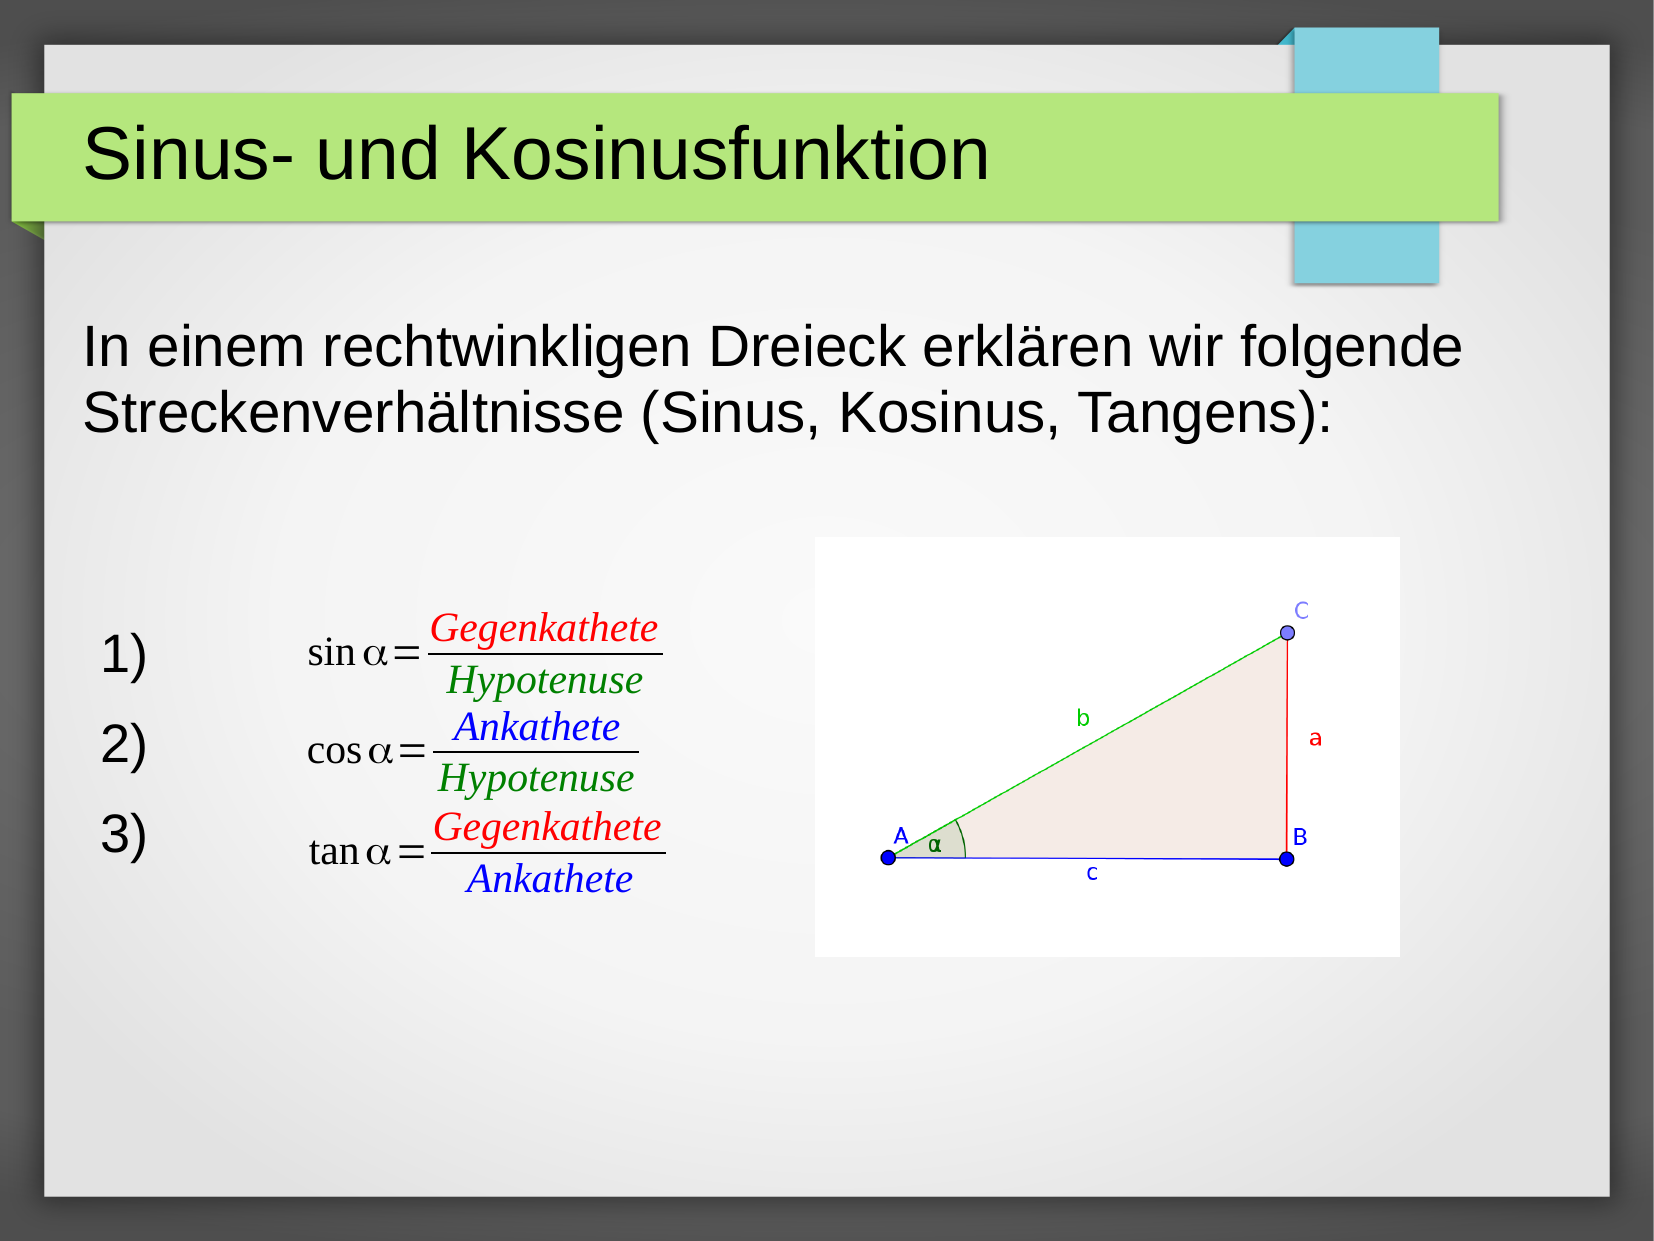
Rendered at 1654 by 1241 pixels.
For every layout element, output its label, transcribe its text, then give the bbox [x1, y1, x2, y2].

chart [301, 803, 674, 902]
chart [300, 604, 671, 802]
title Sinus- und Kosinusfunktion [82, 94, 1264, 213]
list In einem rechtwinkligen Dreieck erklären wir folgende Streckenverhältnisse (Sinus, Kosinus, Tangens): [82, 314, 1571, 1034]
picture [0, 0, 1654, 1241]
